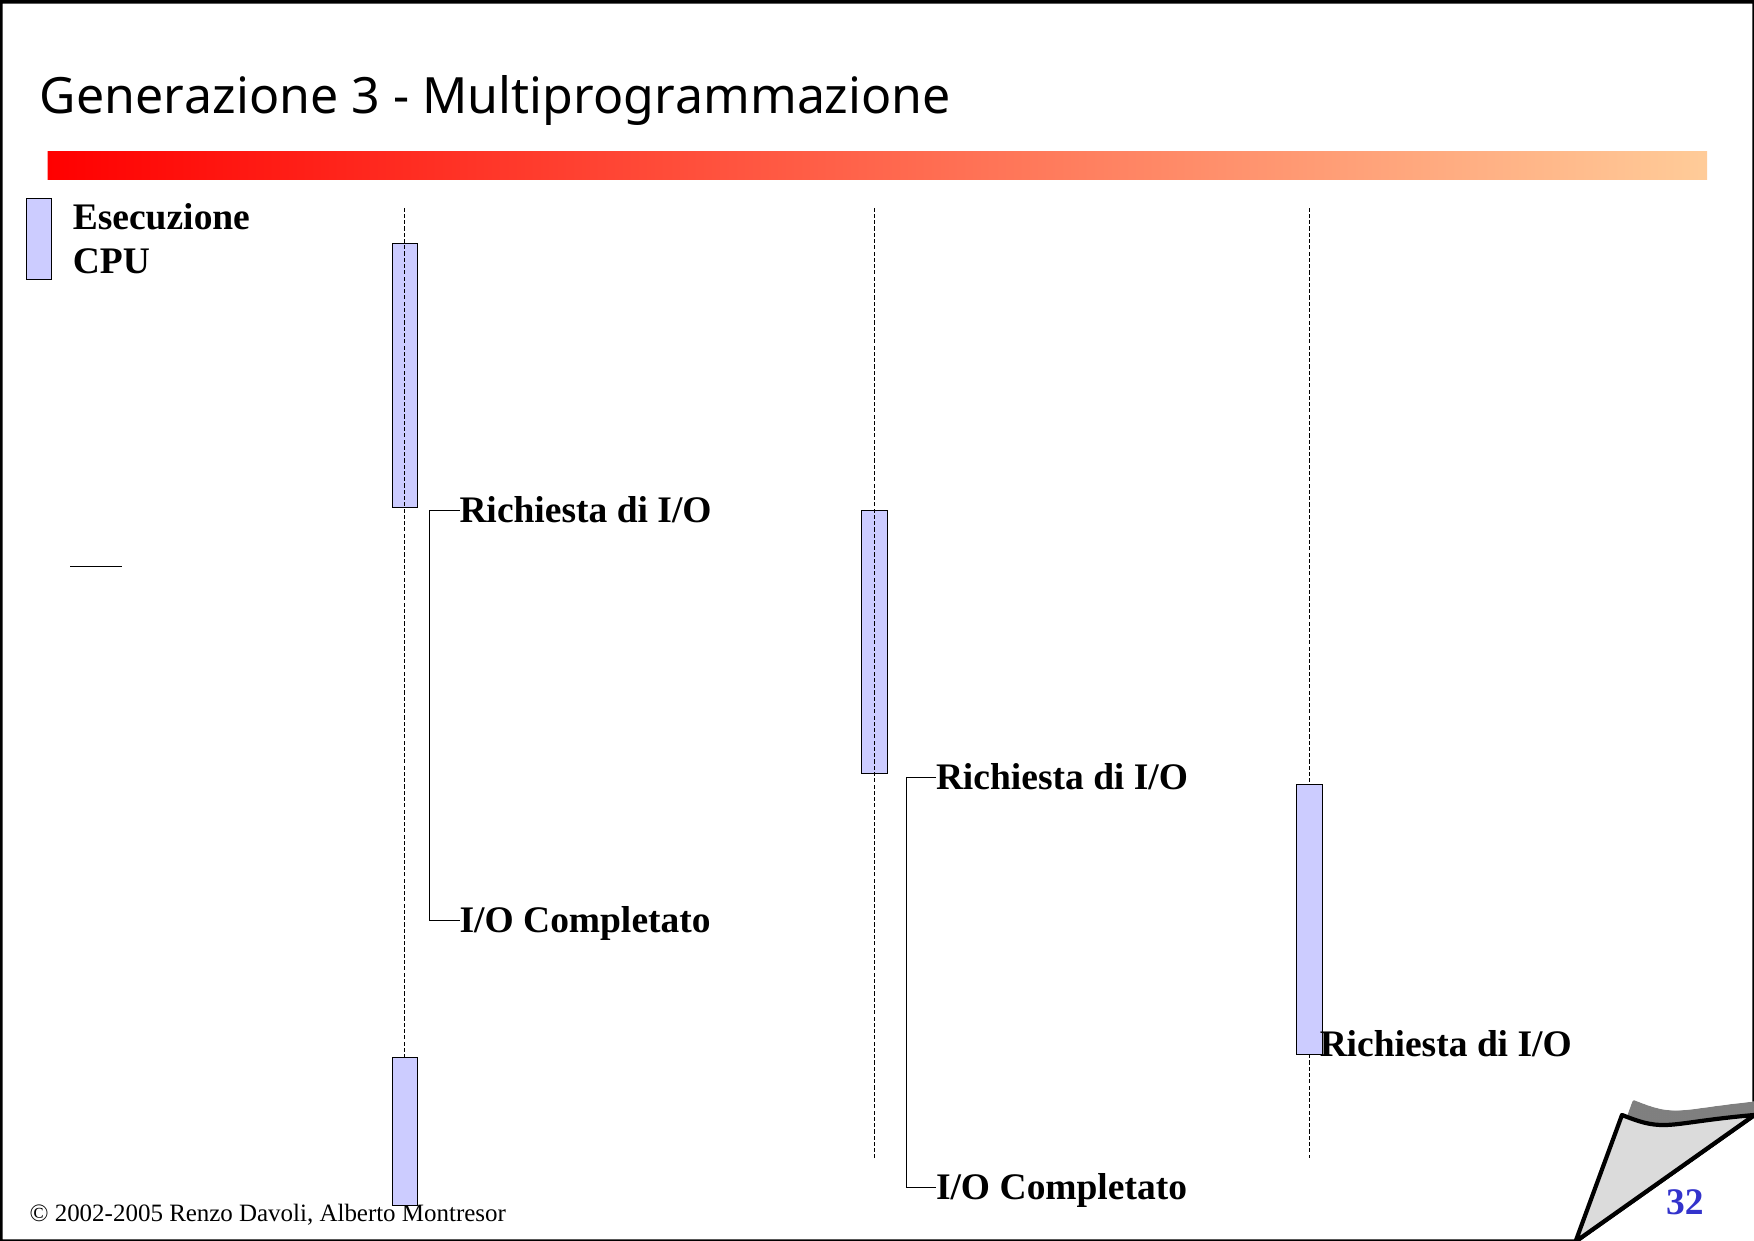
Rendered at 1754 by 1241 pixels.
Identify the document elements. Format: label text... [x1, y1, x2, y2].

text_box [392, 1057, 418, 1206]
text_box [392, 291, 418, 508]
text_box [26, 198, 52, 280]
text_box Richiesta di I/O [1319, 1021, 1754, 1069]
text_box I/O Completato [935, 1164, 1370, 1212]
text_box [1296, 784, 1323, 1055]
text_box Richiesta di I/O [459, 487, 894, 535]
text_box I/O Completato [459, 897, 894, 945]
title Generazione 3 - Multiprogrammazione [40, 49, 1713, 144]
text_box Esecuzione CPU [72, 194, 507, 291]
text_box Richiesta di I/O [935, 754, 1370, 802]
text_box [861, 510, 888, 774]
